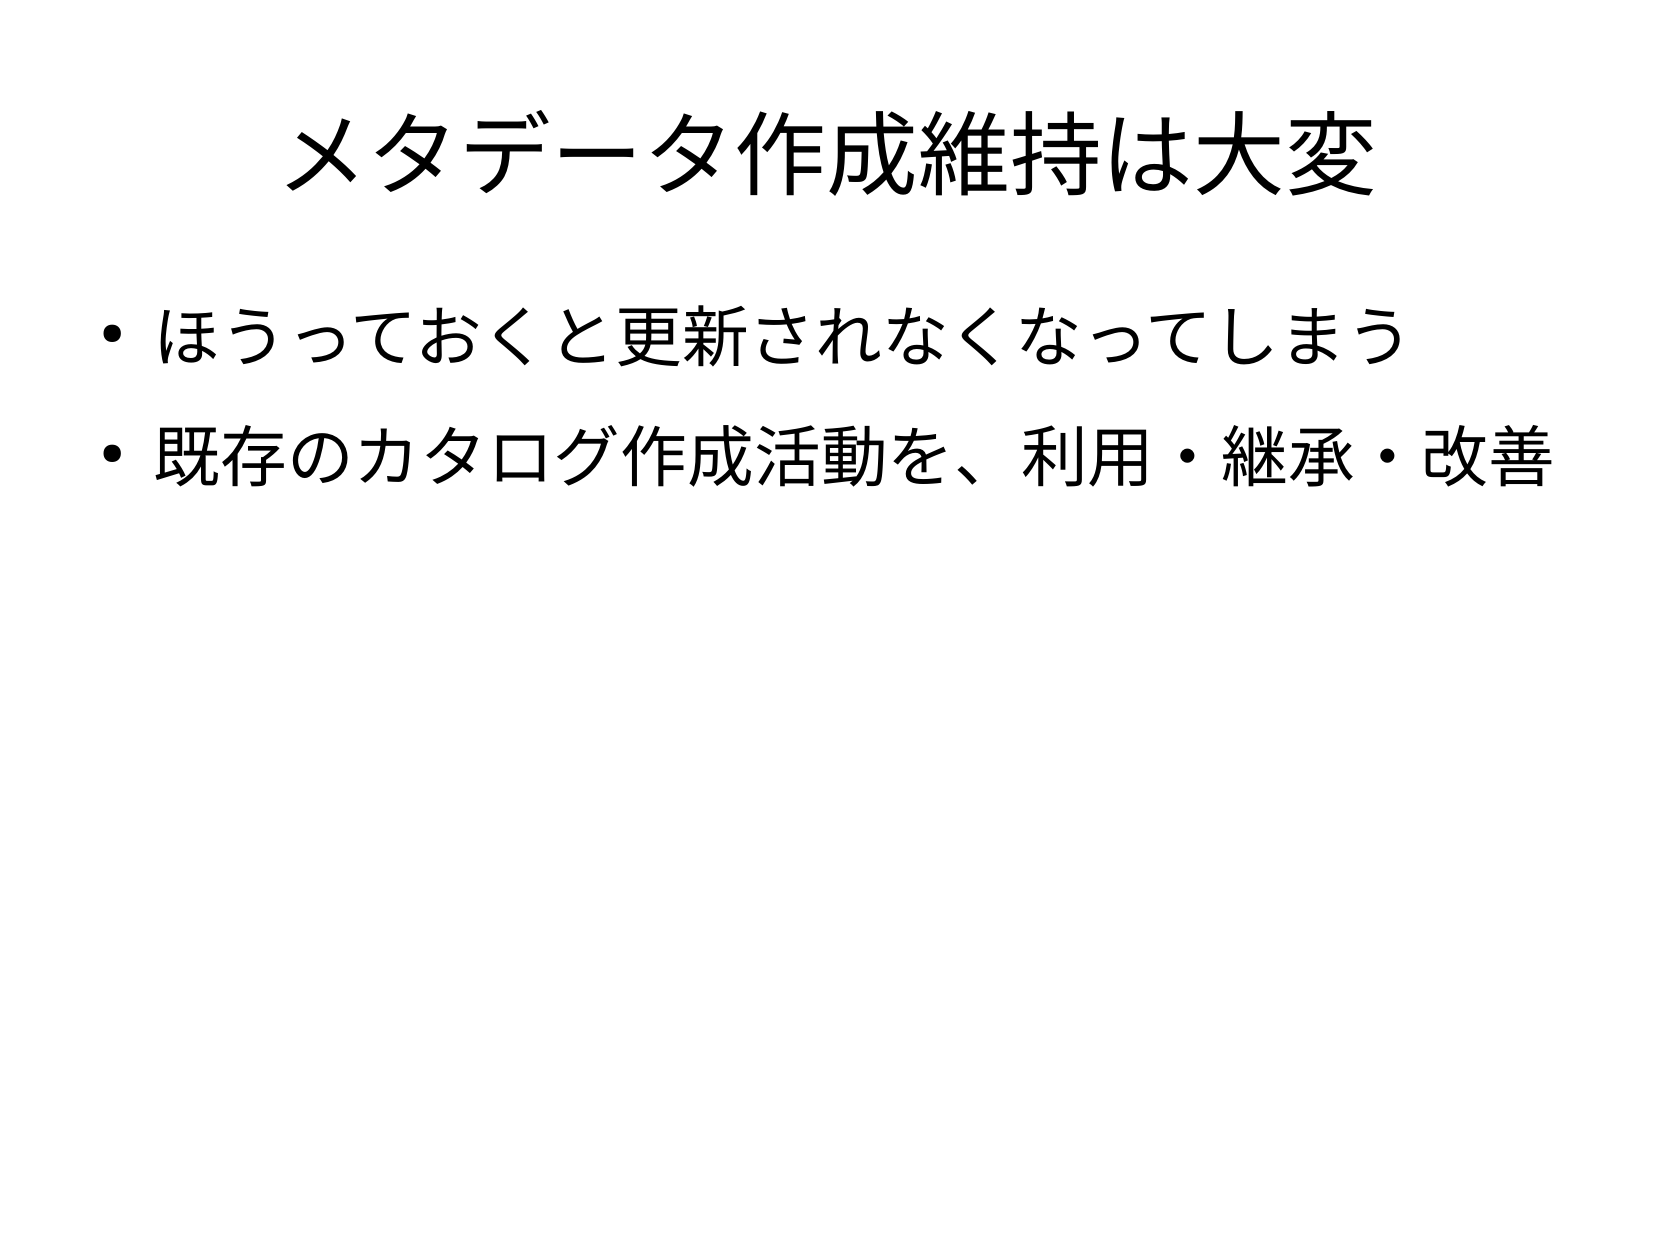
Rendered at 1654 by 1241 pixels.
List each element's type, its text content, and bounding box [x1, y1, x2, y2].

title メタデータ作成維持は大変 [82, 56, 1571, 250]
list ほうっておくと更新されなくなってしまう 既存のカタログ作成活動を、利用・継承・改善 [82, 290, 1571, 1094]
